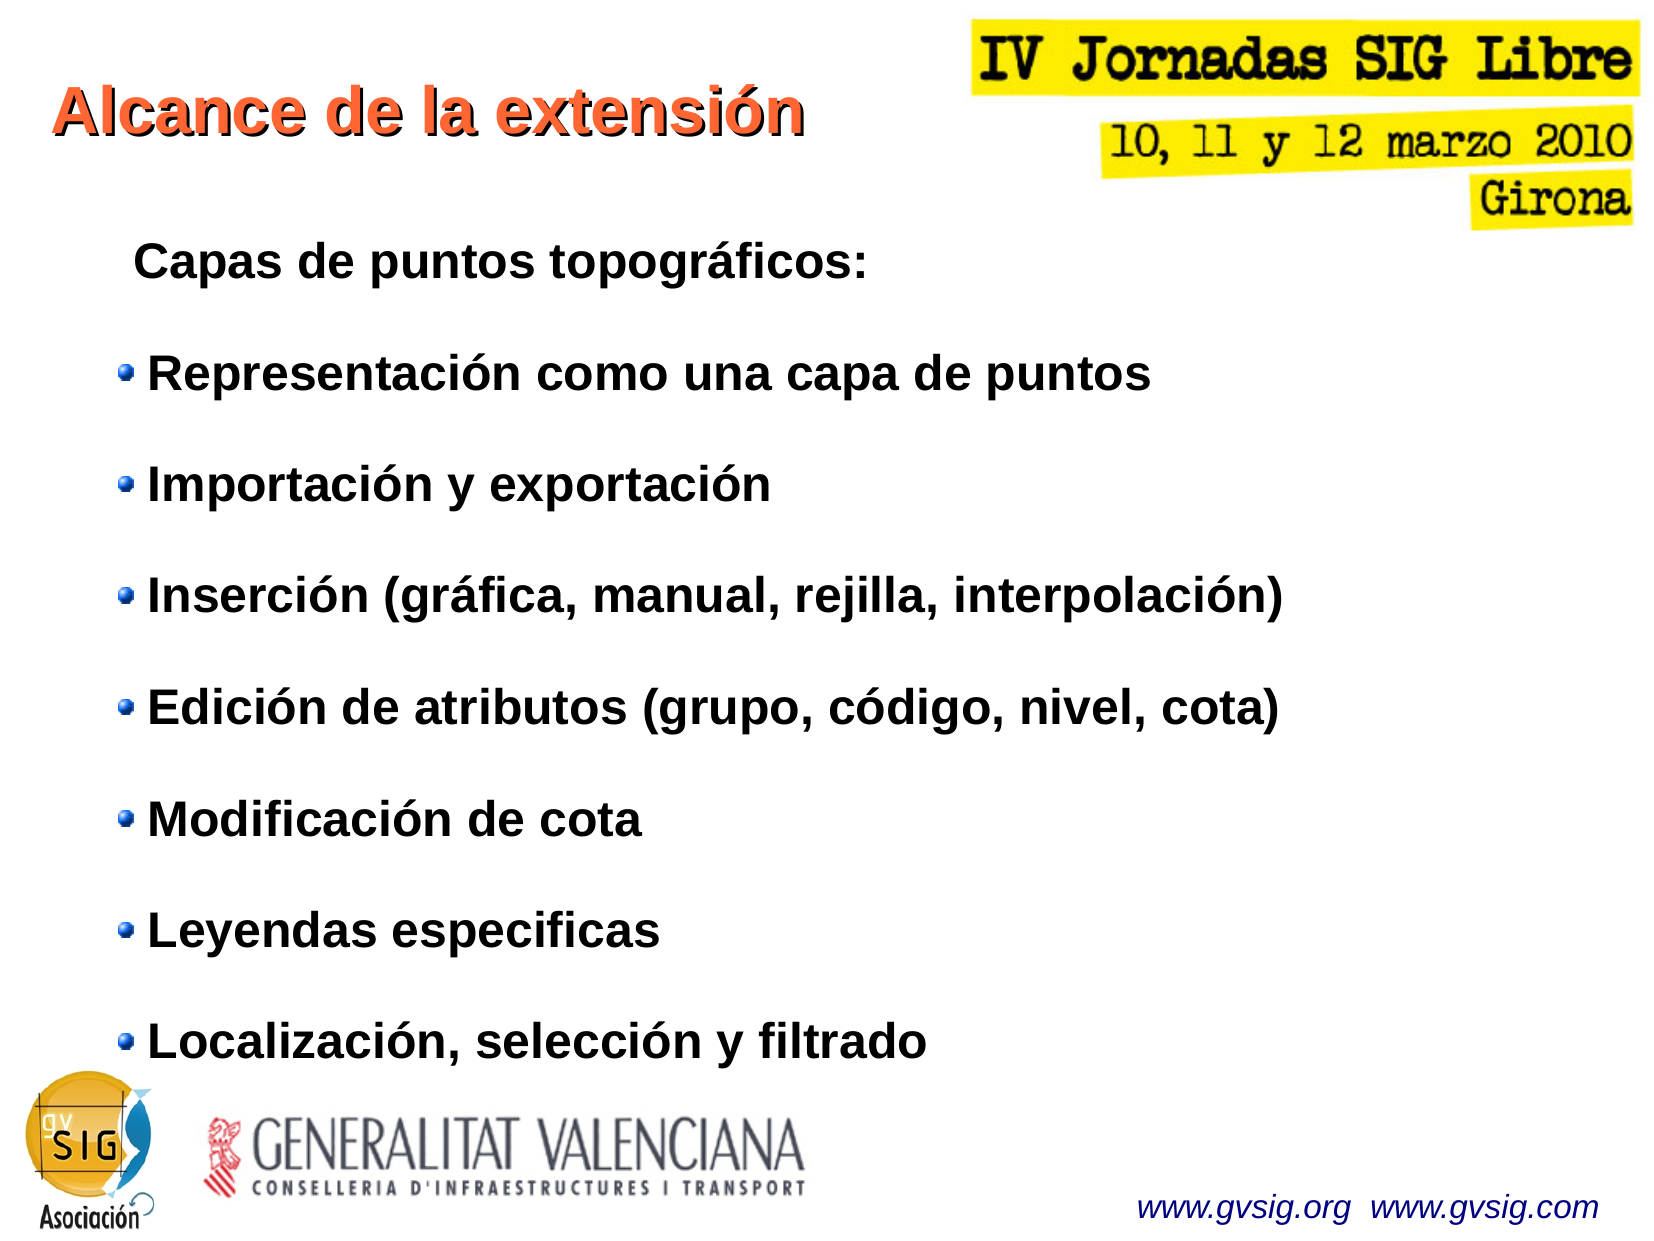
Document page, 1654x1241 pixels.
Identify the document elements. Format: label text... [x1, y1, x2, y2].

picture [0, 1062, 178, 1241]
picture [956, 0, 1654, 224]
subtitle Capas de puntos topográficos: Representación como una capa de puntos Importación y exportación Inserción (gráfica, manual, rejilla, interpolación) Edición de atributos (grupo, código, nivel, cota) Modificación de cota Leyendas especificas Localización, selección y filtrado [118, 224, 1654, 1079]
picture [197, 1110, 815, 1204]
title Alcance de la extensión [0, 14, 857, 207]
